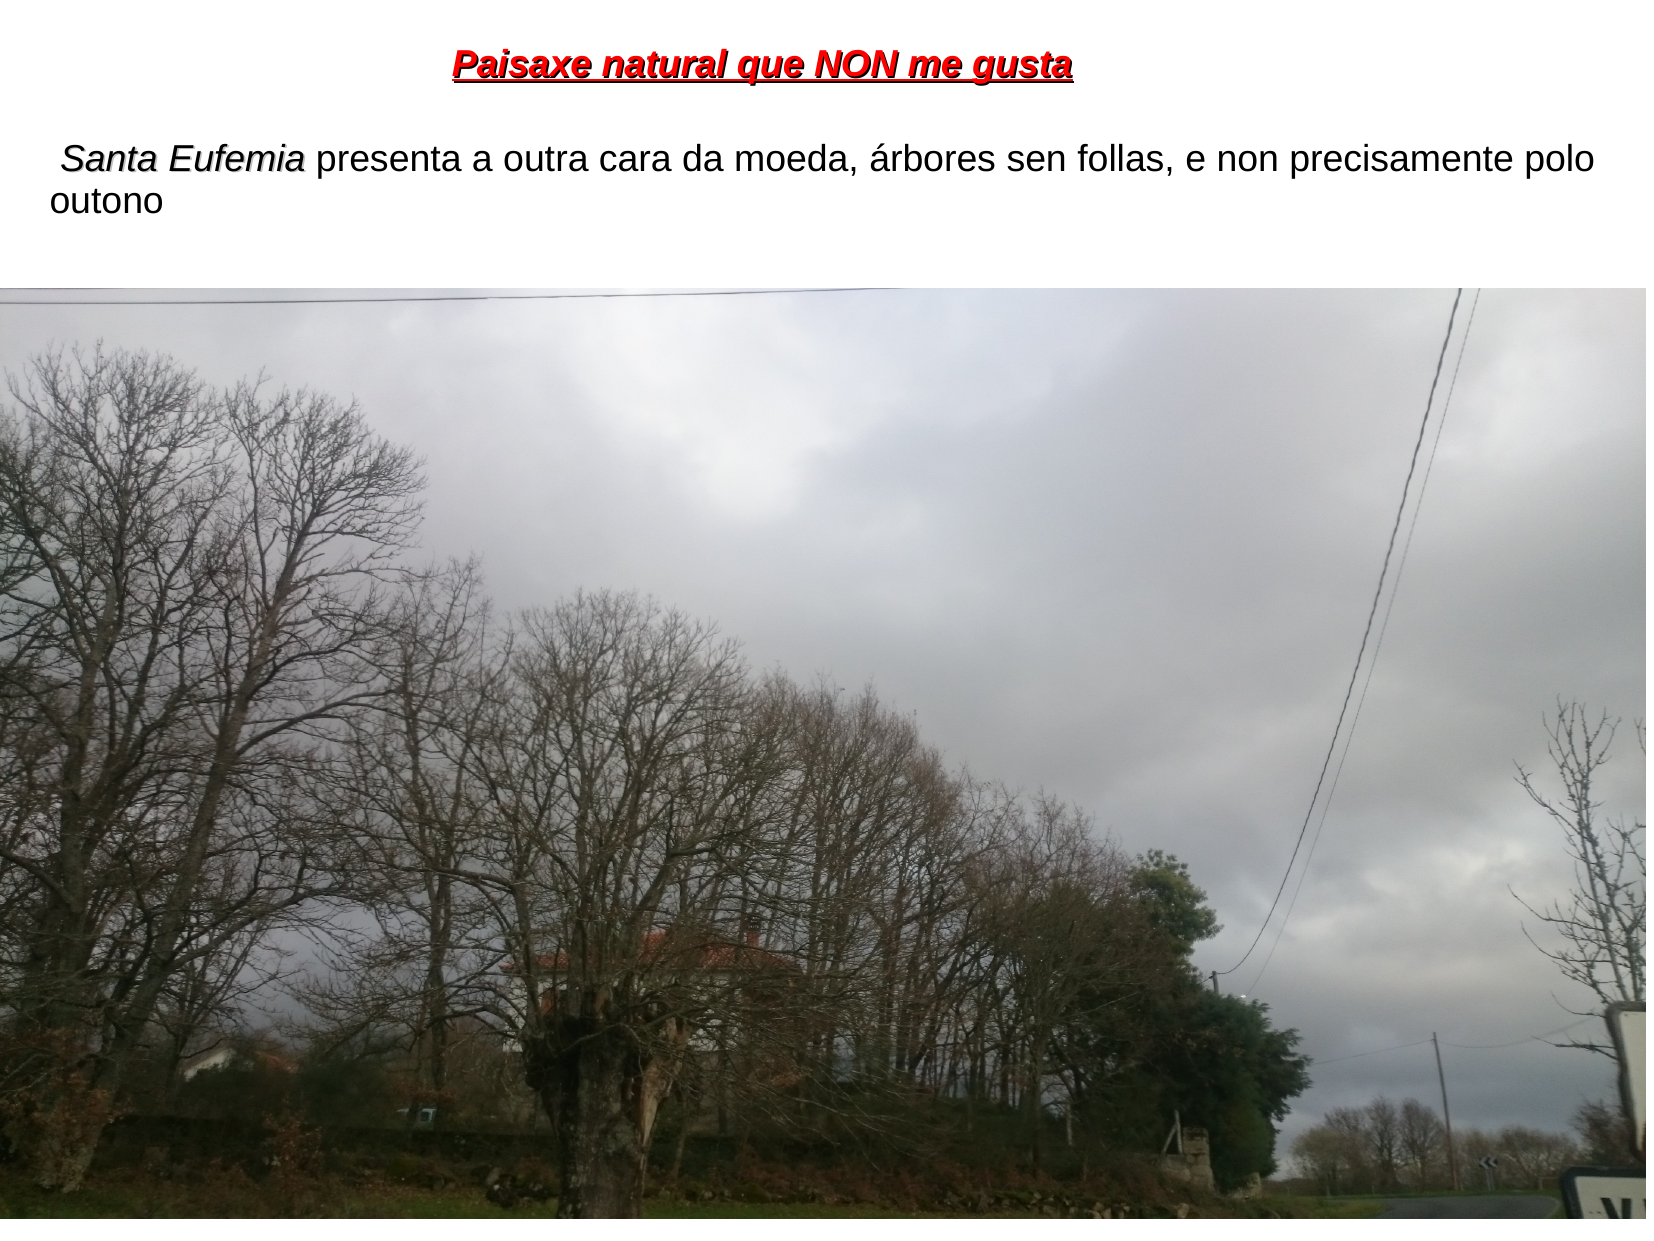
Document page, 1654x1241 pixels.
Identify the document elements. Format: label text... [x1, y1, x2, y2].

text_box Santa Eufemia presenta a outra cara da moeda, árbores sen follas, e non precisamente polo outono [34, 129, 1642, 229]
picture [0, 288, 1646, 1219]
text_box Paisaxe natural que NON me gusta [437, 35, 1088, 93]
